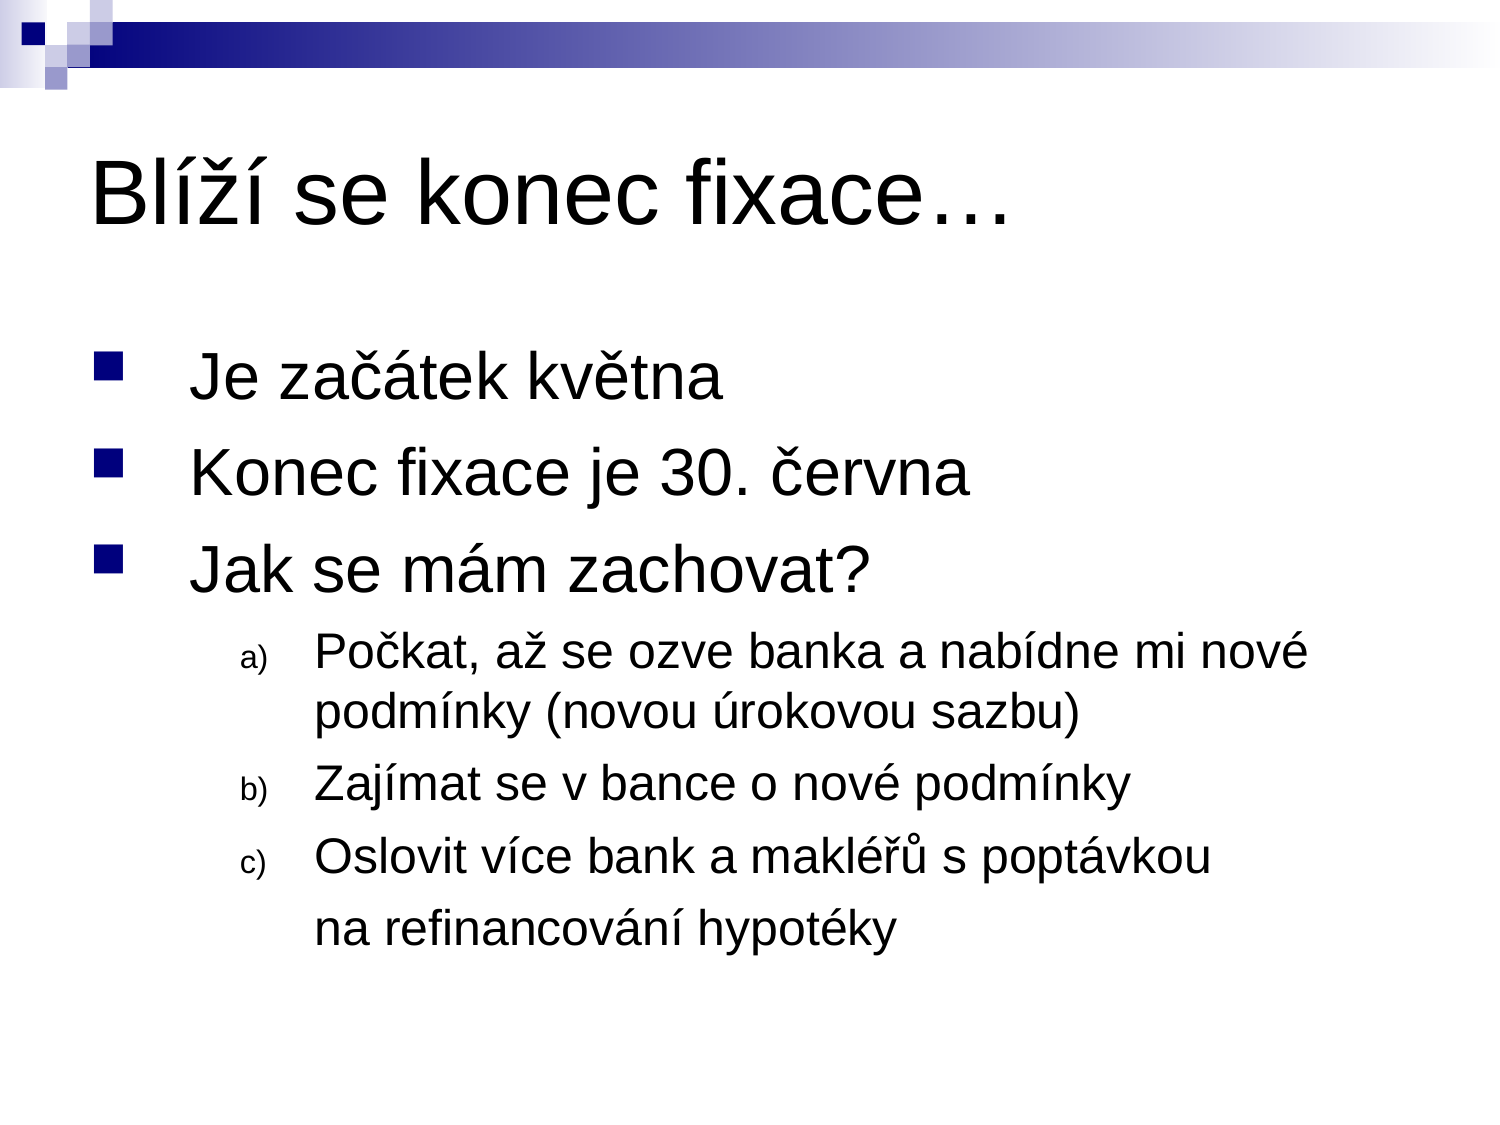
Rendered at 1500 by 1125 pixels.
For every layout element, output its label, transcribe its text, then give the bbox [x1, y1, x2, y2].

title Blíží se konec fixace… [75, 75, 1426, 301]
list Je začátek května Konec fixace je 30. června Jak se mám zachovat? Počkat, až se ozve banka a nabídne mi nové podmínky (novou úrokovou sazbu) Zajímat se v bance o nové podmínky Oslovit více bank a makléřů s poptávkou na refinancování hypotéky [75, 324, 1426, 964]
